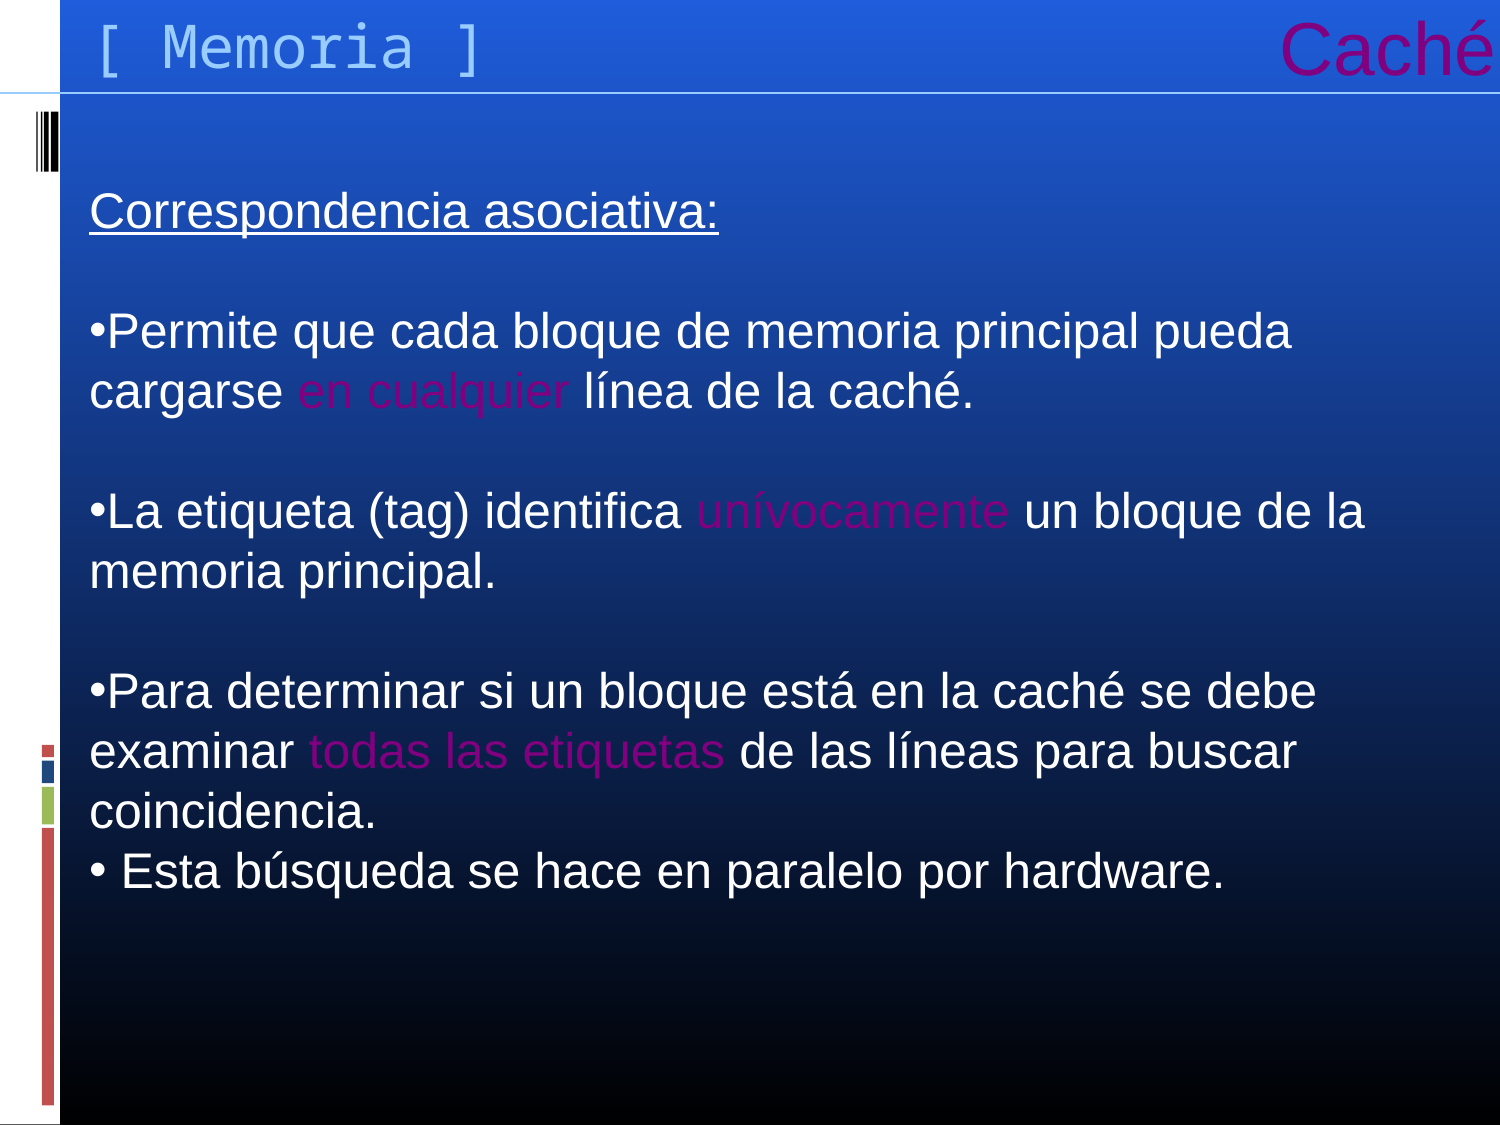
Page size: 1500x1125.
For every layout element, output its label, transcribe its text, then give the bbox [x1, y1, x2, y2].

text_box Caché [388, 0, 1497, 91]
text_box Correspondencia asociativa: Permite que cada bloque de memoria principal pueda cargarse en cualquier línea de la caché. La etiqueta (tag) identifica unívocamente un bloque de la memoria principal. Para determinar si un bloque está en la caché se debe examinar todas las etiquetas de las líneas para buscar coincidencia. Esta búsqueda se hace en paralelo por hardware. [74, 171, 1450, 967]
title [ Memoria ] [0, 0, 388, 88]
